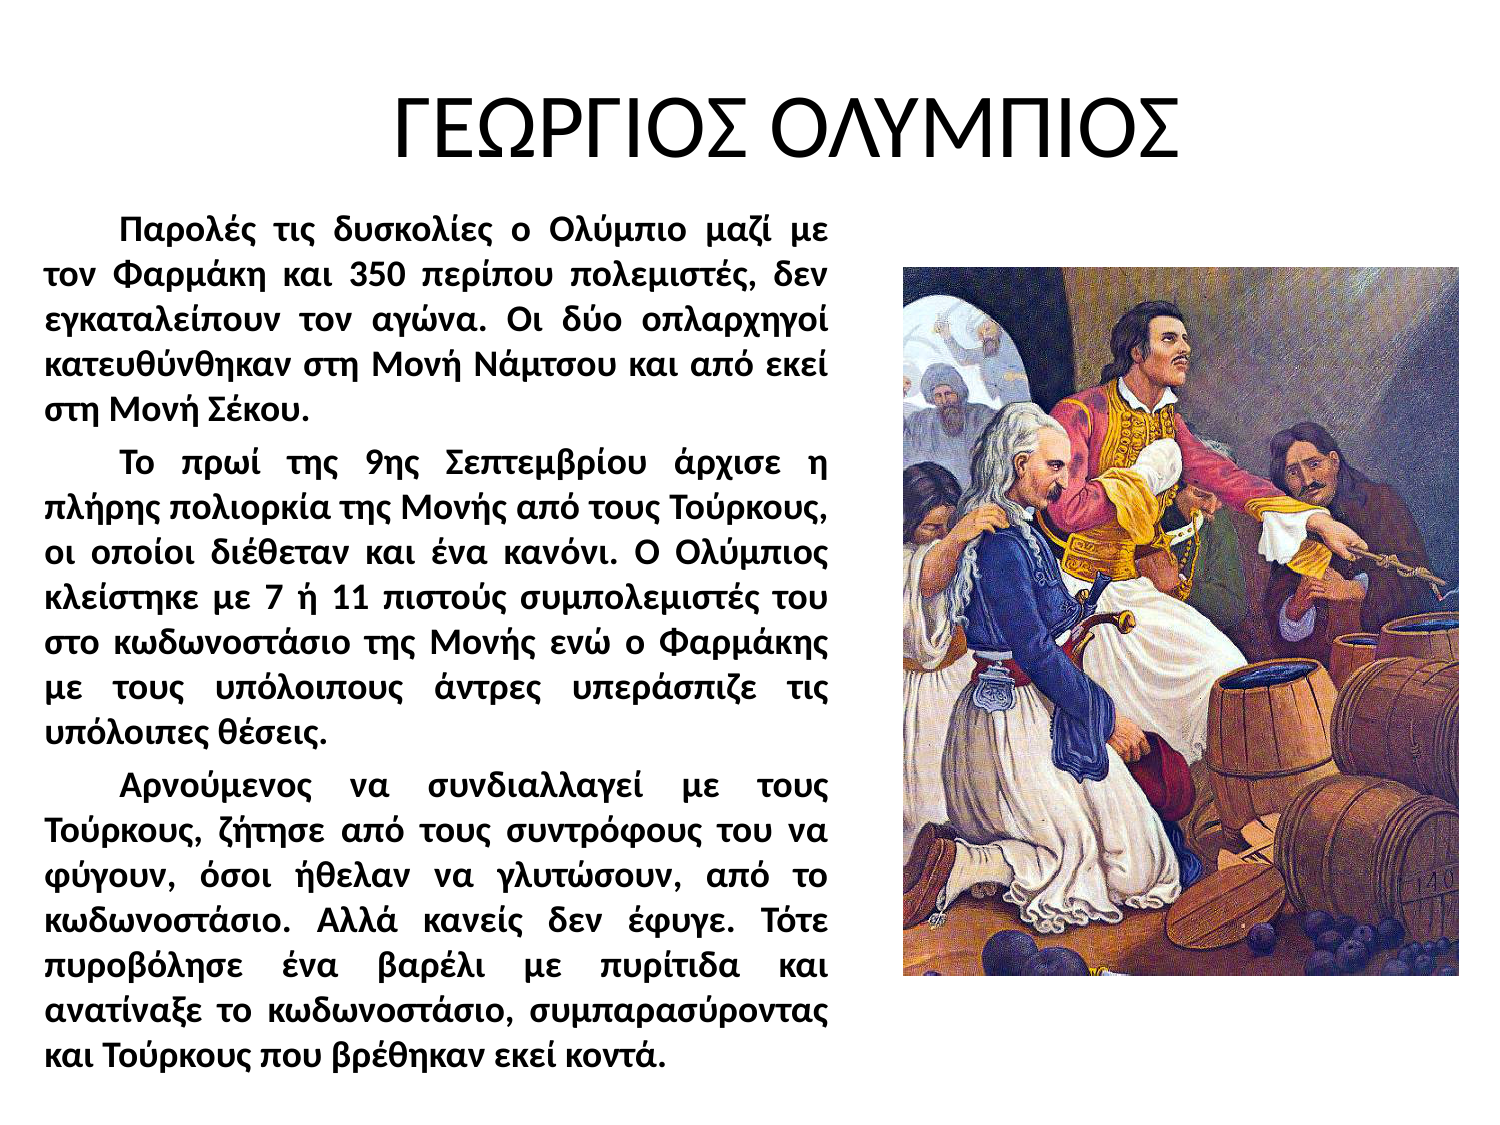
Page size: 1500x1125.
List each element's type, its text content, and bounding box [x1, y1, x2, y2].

picture [903, 267, 1459, 976]
title ΓΕΩΡΓΙΟΣ ΟΛΥΜΠΙΟΣ [150, 45, 1426, 197]
list Παρολές τις δυσκολίες ο Ολύμπιο μαζί με τον Φαρμάκη και 350 περίπου πολεμιστές, δεν εγκαταλείπουν τον αγώνα. Οι δύο οπλαρχηγοί κατευθύνθηκαν στη Μονή Νάμτσου και από εκεί στη Μονή Σέκου. Το πρωί της 9ης Σεπτεμβρίου άρχισε η πλήρης πολιορκία της Μονής από τους Τούρκους, οι οποίοι διέθεταν και ένα κανόνι. Ο Ολύμπιος κλείστηκε με 7 ή 11 πιστούς συμπολεμιστές του στο κωδωνοστάσιο της Μονής ενώ ο Φαρμάκης με τους υπόλοιπους άντρες υπεράσπιζε τις υπόλοιπες θέσεις. Αρνούμενος να συνδιαλλαγεί με τους Τούρκους, ζήτησε από τους συντρόφους του να φύγουν, όσοι ήθελαν να γλυτώσουν, από το κωδωνοστάσιο. Αλλά κανείς δεν έφυγε. Τότε πυροβόλησε ένα βαρέλι με πυρίτιδα και ανατίναξε το κωδωνοστάσιο, συμπαρασύροντας και Τούρκους που βρέθηκαν εκεί κοντά. [29, 196, 845, 1125]
